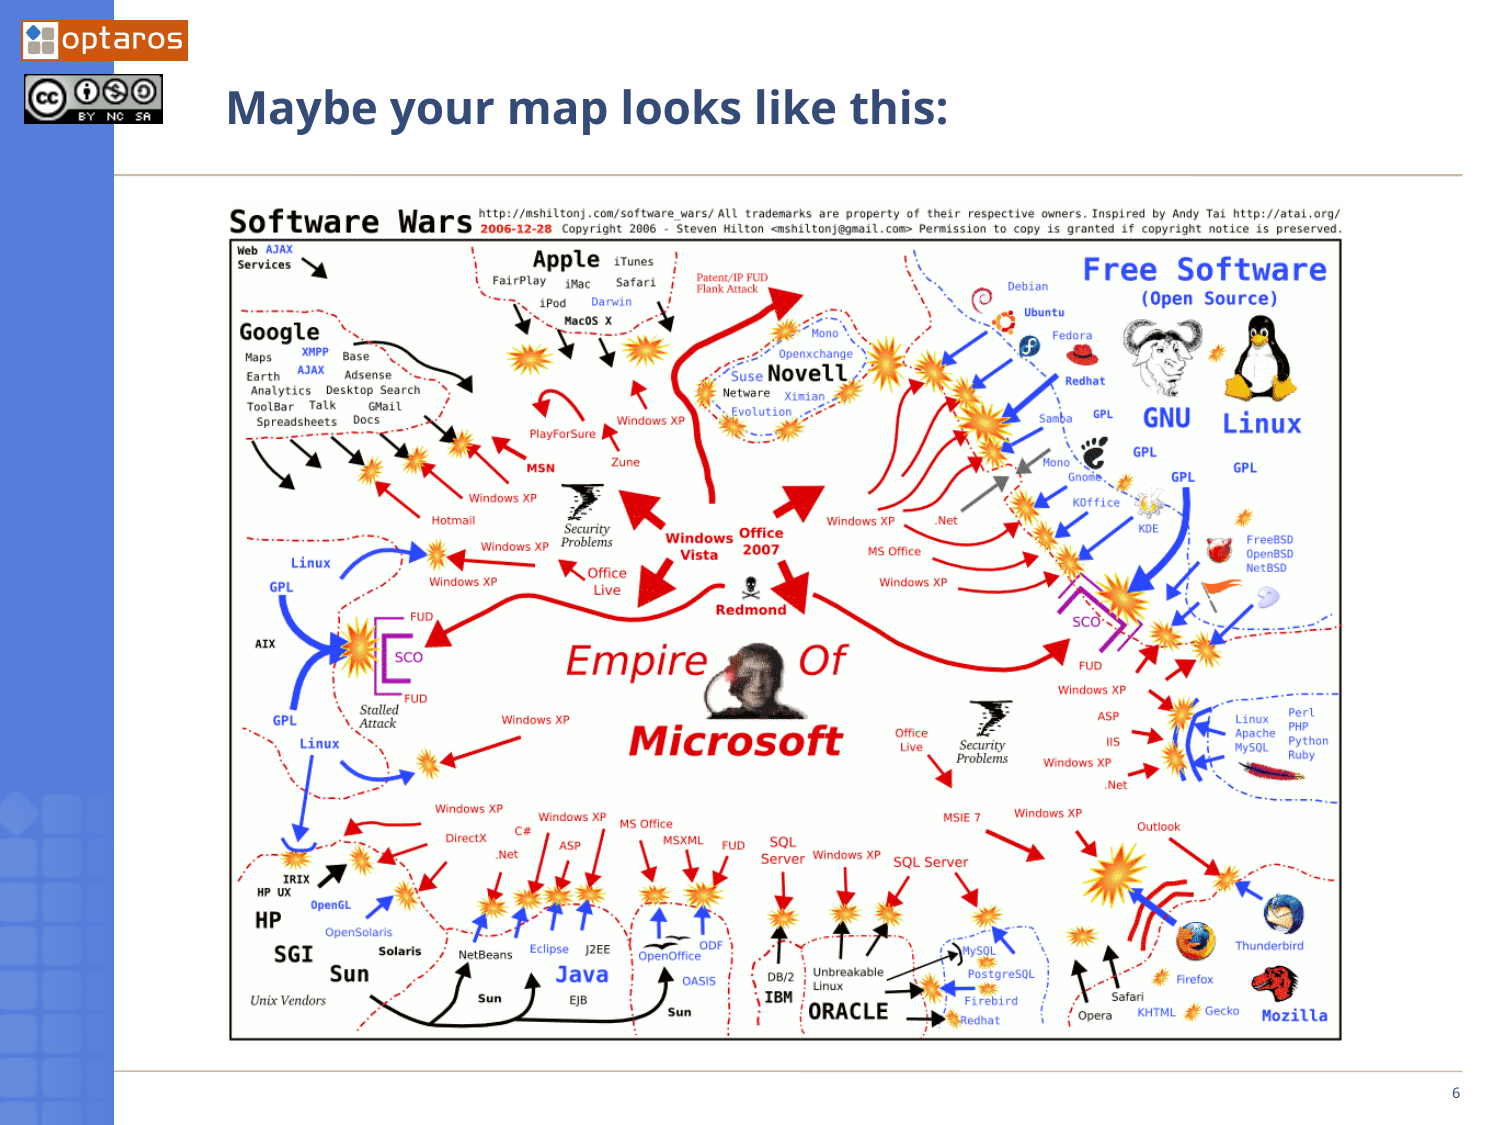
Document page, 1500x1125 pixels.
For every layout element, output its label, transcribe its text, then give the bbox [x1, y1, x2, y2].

title Maybe your map looks like this: [224, 44, 1463, 168]
picture [0, 0, 188, 1125]
picture [225, 203, 1345, 1045]
